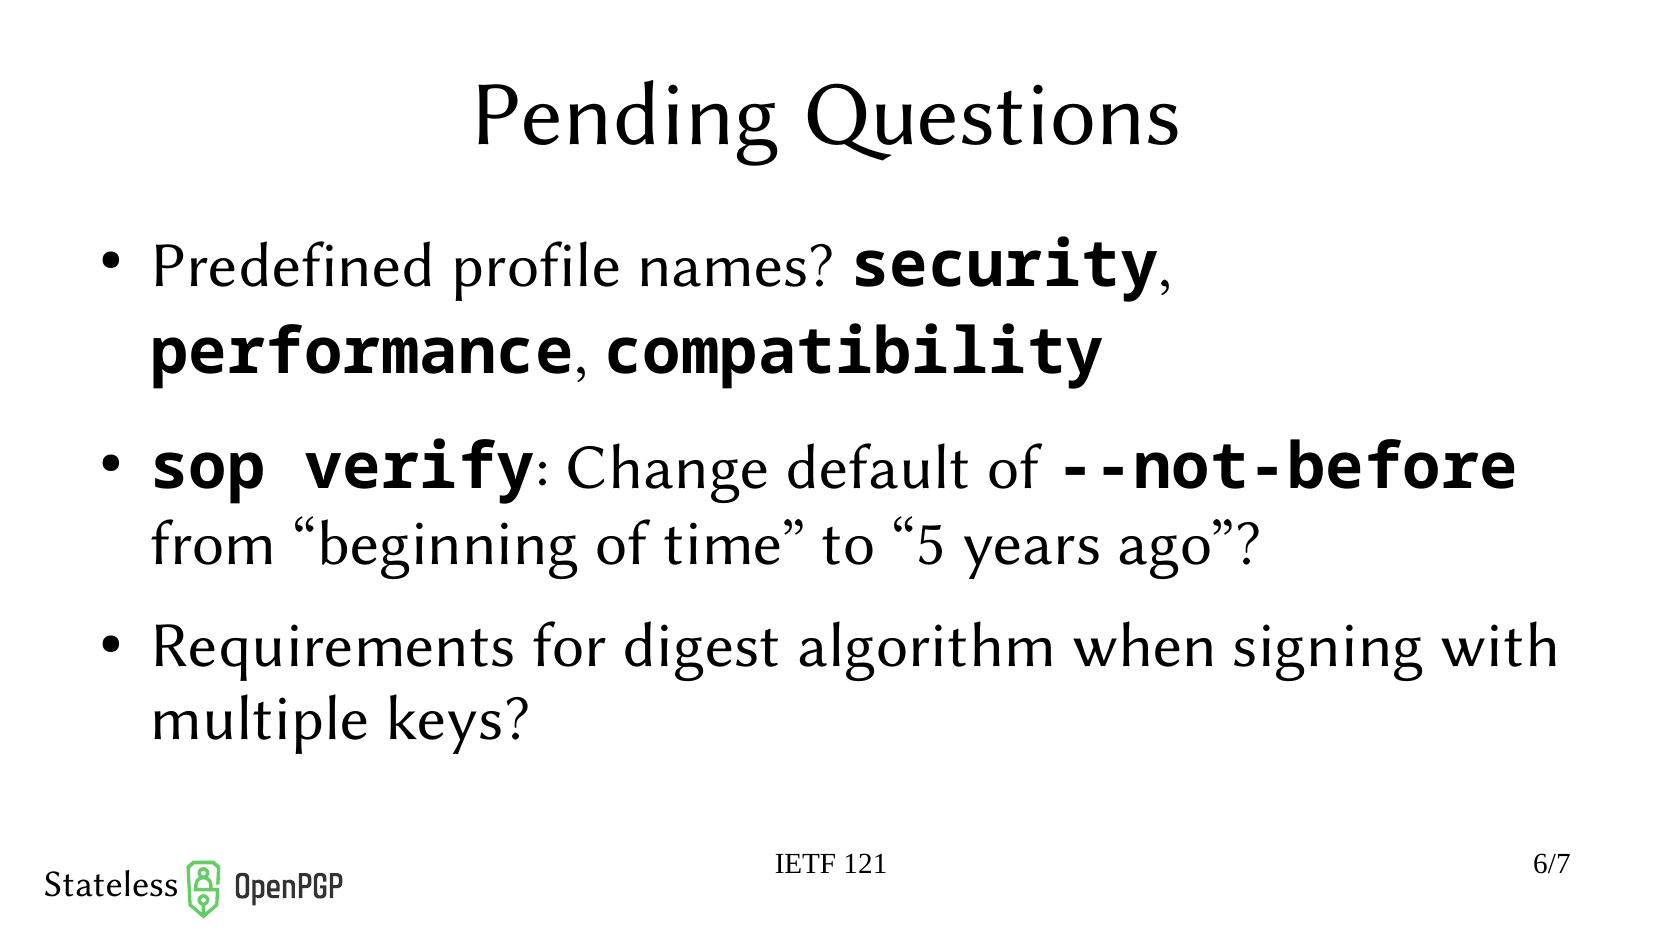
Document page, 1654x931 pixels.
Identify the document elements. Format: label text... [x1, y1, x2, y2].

title Pending Questions [82, 37, 1571, 193]
list Predefined profile names? security, performance, compatibility sop verify: Change default of --not-before from “beginning of time” to “5 years ago”? Requirements for digest algorithm when signing with multiple keys? [82, 217, 1571, 758]
